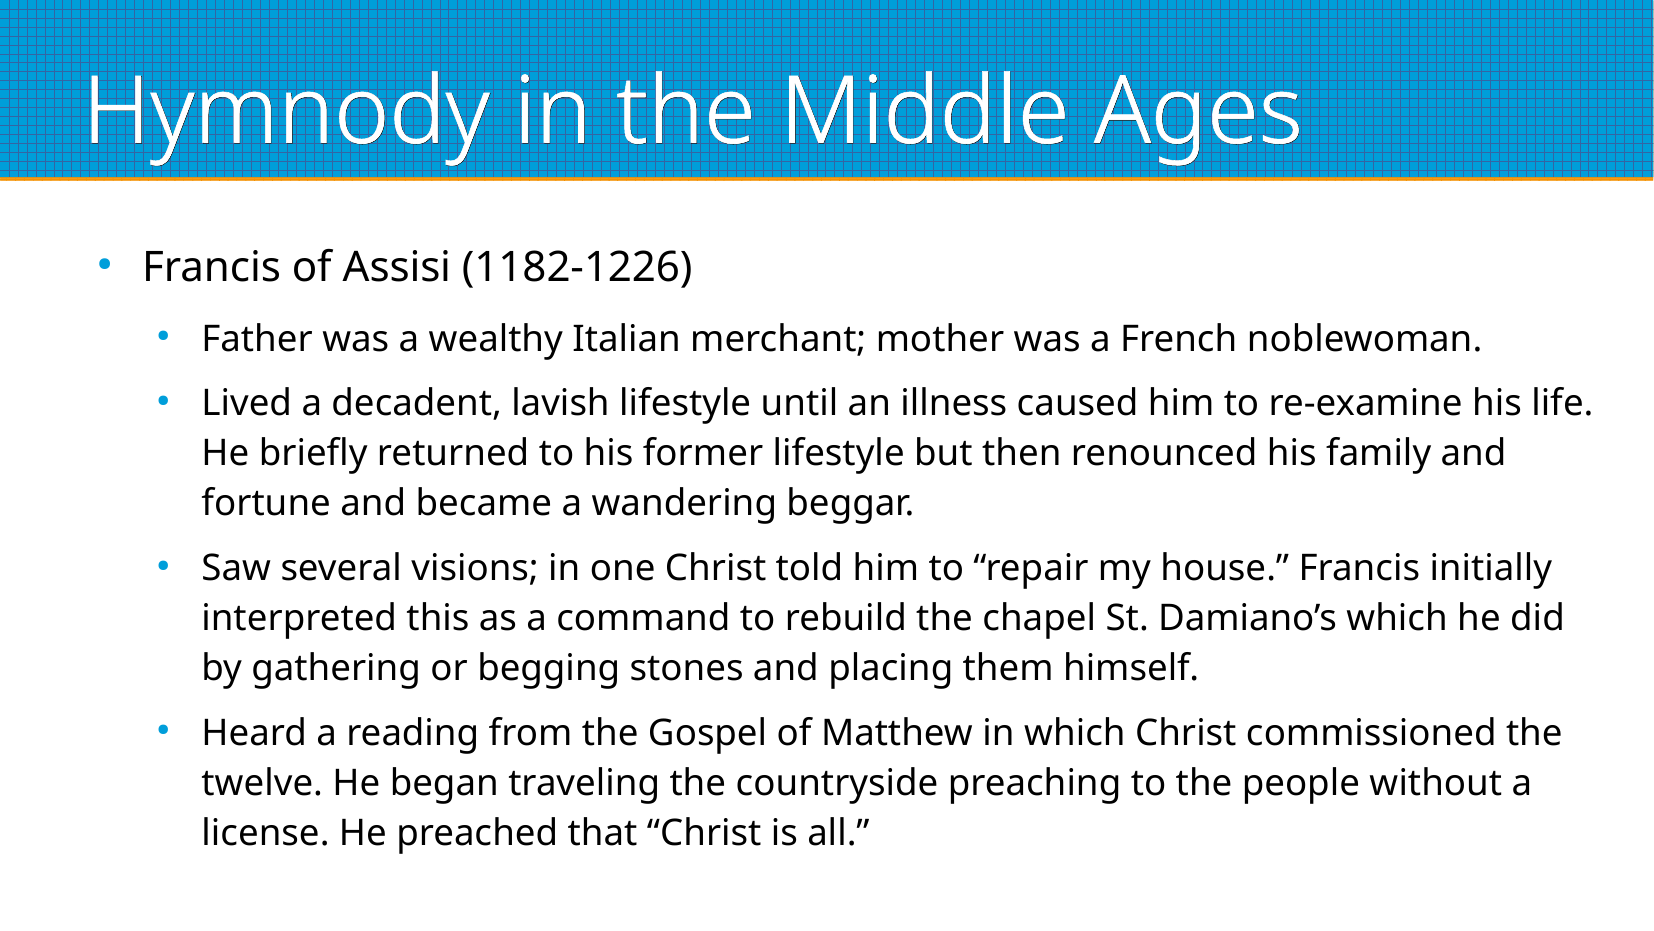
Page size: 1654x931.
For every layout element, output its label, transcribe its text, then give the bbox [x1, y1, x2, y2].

list Francis of Assisi (1182-1226) Father was a wealthy Italian merchant; mother was a French noblewoman. Lived a decadent, lavish lifestyle until an illness caused him to re-examine his life. He briefly returned to his former lifestyle but then renounced his family and fortune and became a wandering beggar. Saw several visions; in one Christ told him to “repair my house.” Francis initially interpreted this as a command to rebuild the chapel St. Damiano’s which he did by gathering or begging stones and placing them himself. Heard a reading from the Gospel of Matthew in which Christ commissioned the twelve. He began traveling the countryside preaching to the people without a license. He preached that “Christ is all.” [82, 236, 1613, 863]
title Hymnody in the Middle Ages [82, 14, 1571, 171]
